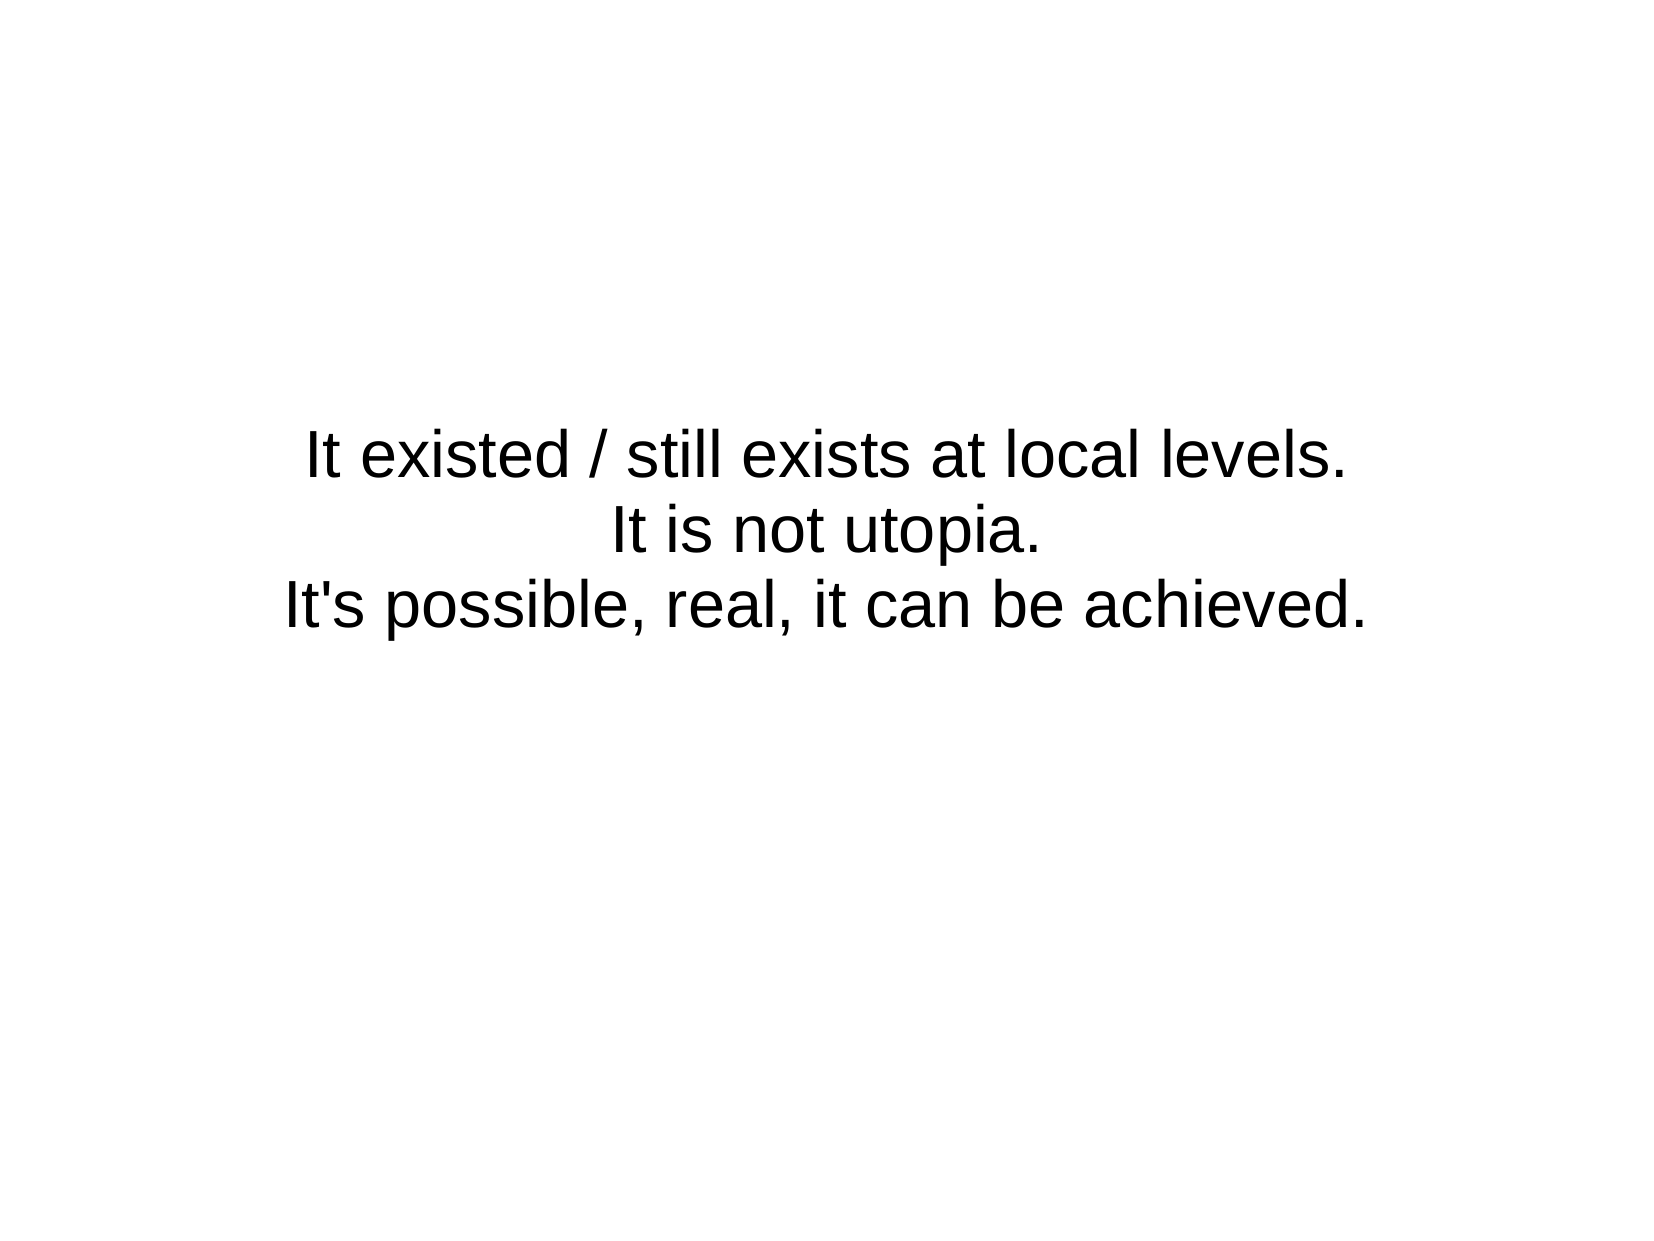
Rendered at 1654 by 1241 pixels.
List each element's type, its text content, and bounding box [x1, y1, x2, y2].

subtitle It existed / still exists at local levels. It is not utopia. It's possible, real, it can be achieved. [82, 49, 1571, 1010]
